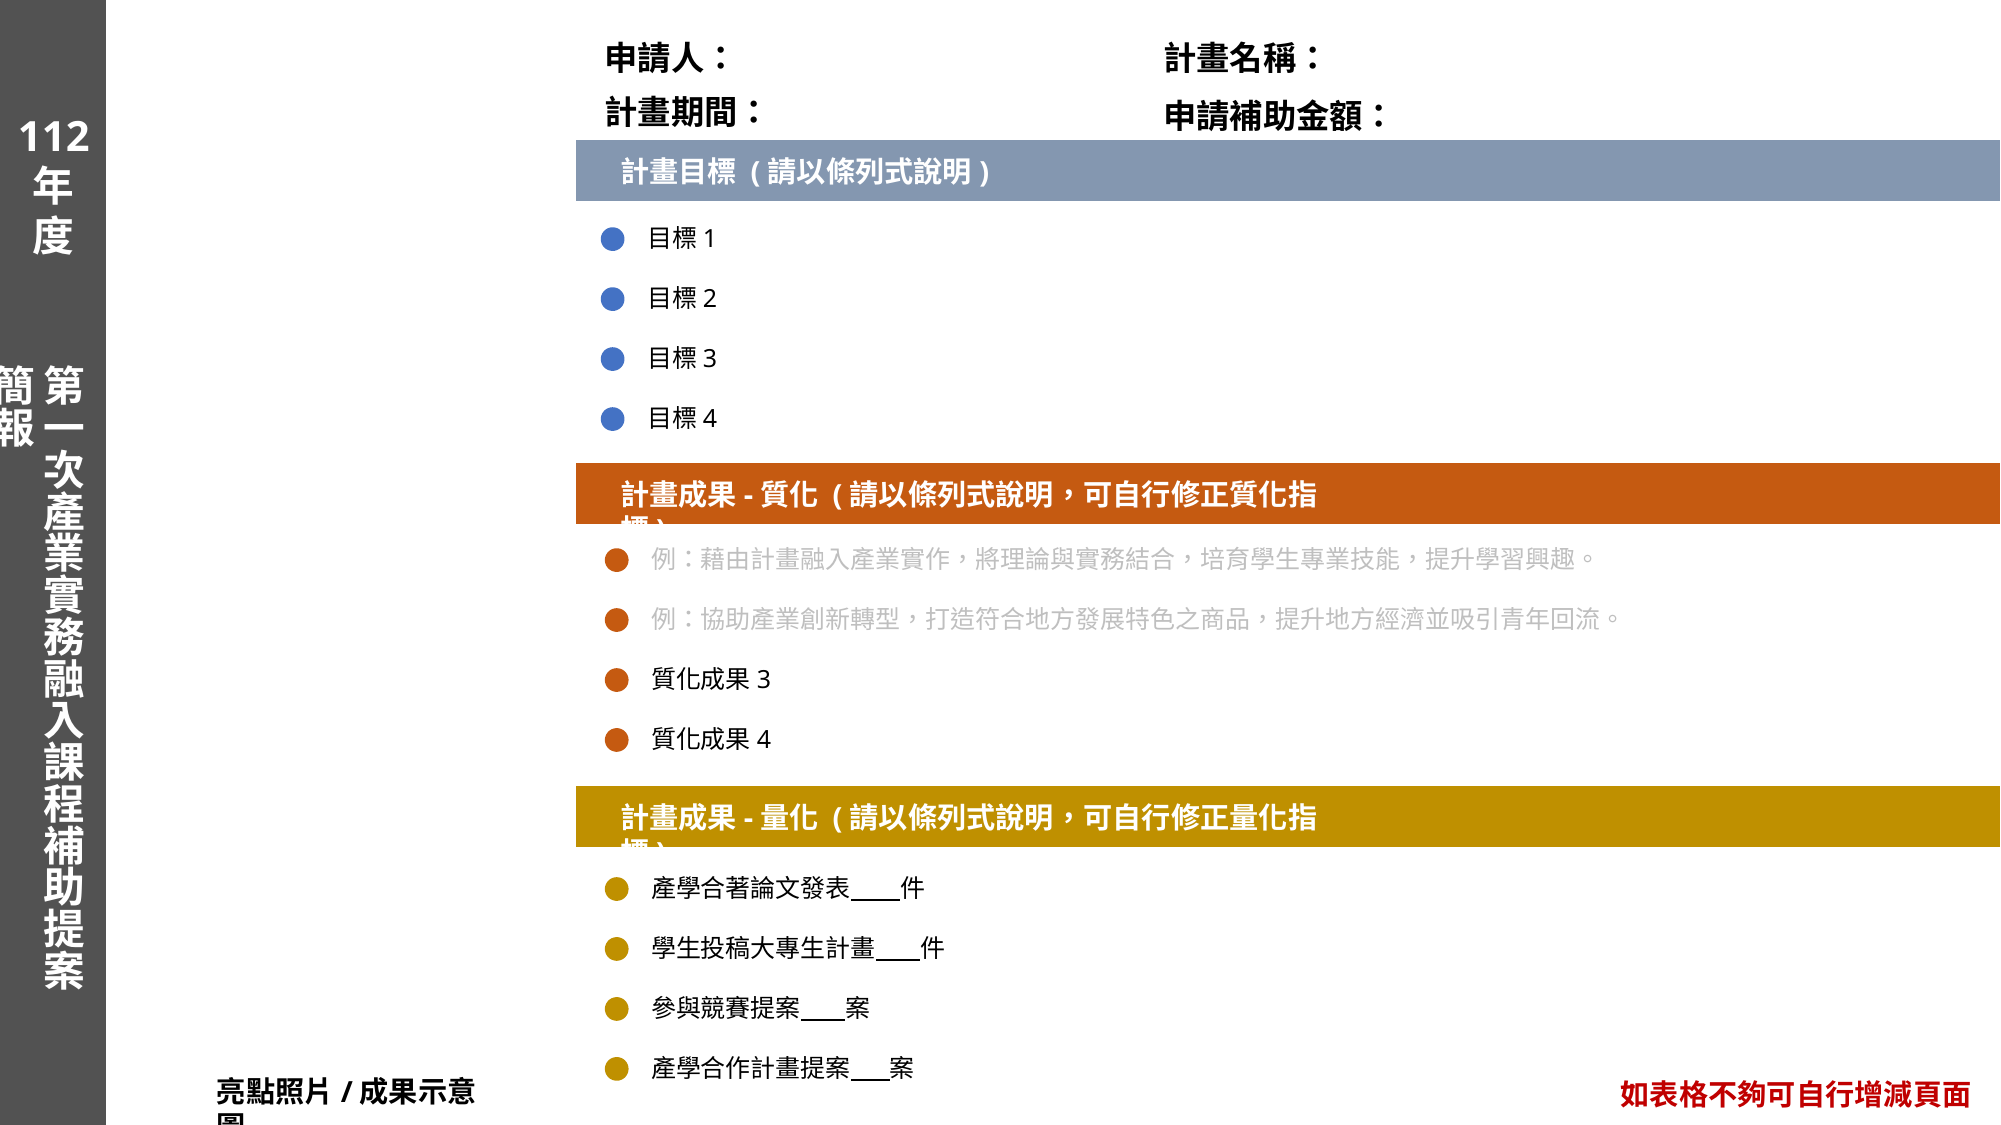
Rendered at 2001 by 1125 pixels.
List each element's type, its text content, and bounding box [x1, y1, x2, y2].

text_box 產學合著論文發表 件 [636, 864, 1578, 911]
text_box [604, 668, 629, 692]
text_box 目標1 [632, 214, 1574, 261]
text_box [600, 407, 625, 431]
text_box 產學合作計畫提案 案 [636, 1044, 1578, 1091]
text_box [576, 140, 2000, 201]
text_box 計畫成果-量化 (請以條列式說明，可自行修正量化指標) [604, 791, 1375, 847]
text_box 例：協助產業創新轉型，打造符合地方發展特色之商品，提升地方經濟並吸引青年回流。 [636, 595, 1889, 642]
text_box [604, 997, 629, 1021]
text_box [576, 463, 2000, 524]
text_box 112 年 度 [1, 102, 107, 270]
text_box [604, 937, 629, 961]
text_box 申請人： [589, 29, 952, 83]
text_box 目標3 [632, 334, 1574, 381]
text_box 質化成果3 [636, 655, 1889, 702]
text_box [604, 548, 629, 572]
text_box 例：藉由計畫融入產業實作，將理論與實務結合，培育學生專業技能，提升學習興趣。 [636, 535, 1799, 582]
text_box 申請補助金額： [1148, 87, 1511, 144]
text_box [576, 786, 2000, 847]
text_box [604, 608, 629, 632]
text_box 學生投稿大專生計畫 件 [636, 924, 1578, 971]
text_box [604, 877, 629, 901]
text_box 質化成果4 [636, 715, 1889, 762]
text_box 計畫成果-質化 (請以條列式說明，可自行修正質化指標) [604, 468, 1375, 515]
text_box [600, 227, 625, 251]
text_box 亮點照片/成果示意圖 [201, 1065, 512, 1117]
text_box 目標2 [632, 274, 1574, 321]
text_box [604, 1057, 629, 1081]
text_box 計畫期間： [589, 83, 952, 139]
text_box [600, 287, 625, 311]
text_box [600, 347, 625, 371]
text_box 目標4 [632, 394, 1574, 441]
text_box 如表格不夠可自行增減頁面 [1605, 1069, 1991, 1120]
text_box [0, 0, 106, 1125]
text_box 計畫名稱： [1148, 29, 1511, 86]
text_box 第一次產業實務融入課程補助提案簡報 [14, 270, 96, 1029]
text_box 參與競賽提案 案 [636, 984, 1578, 1031]
text_box [604, 728, 629, 752]
text_box 計畫目標 (請以條列式說明) [604, 145, 1149, 194]
